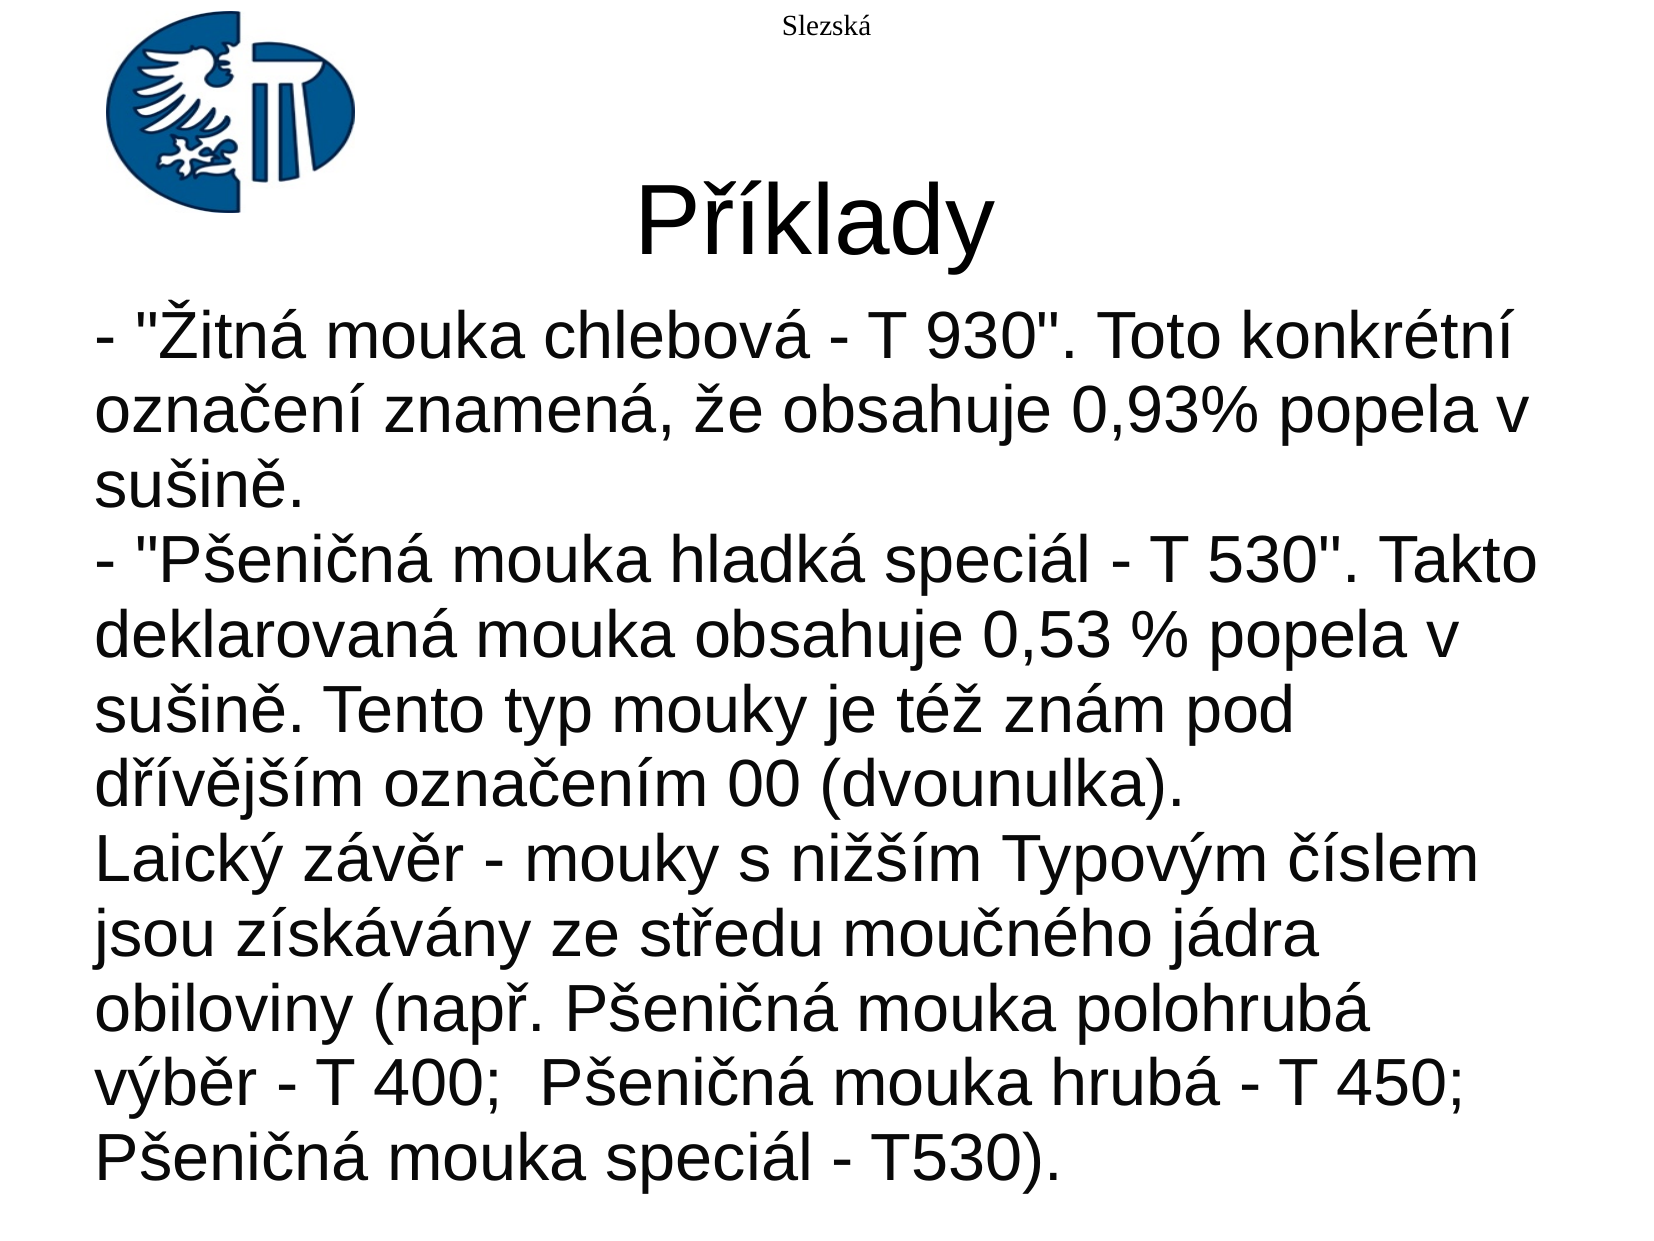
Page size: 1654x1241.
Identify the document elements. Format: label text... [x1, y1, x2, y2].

subtitle - "Žitná mouka chlebová - T 930". Toto konkrétní označení znamená, že obsahuje 0,93% popela v sušině. - "Pšeničná mouka hladká speciál - T 530". Takto deklarovaná mouka obsahuje 0,53 % popela v sušině. Tento typ mouky je též znám pod dřívějším označením 00 (dvounulka). Laický závěr - mouky s nižším Typovým číslem jsou získávány ze středu moučného jádra obiloviny (např. Pšeničná mouka polohrubá výběr - T 400; Pšeničná mouka hrubá - T 450; Pšeničná mouka speciál - T530). [94, 224, 1583, 1194]
picture [106, 11, 355, 118]
title Příklady [70, 118, 1560, 435]
